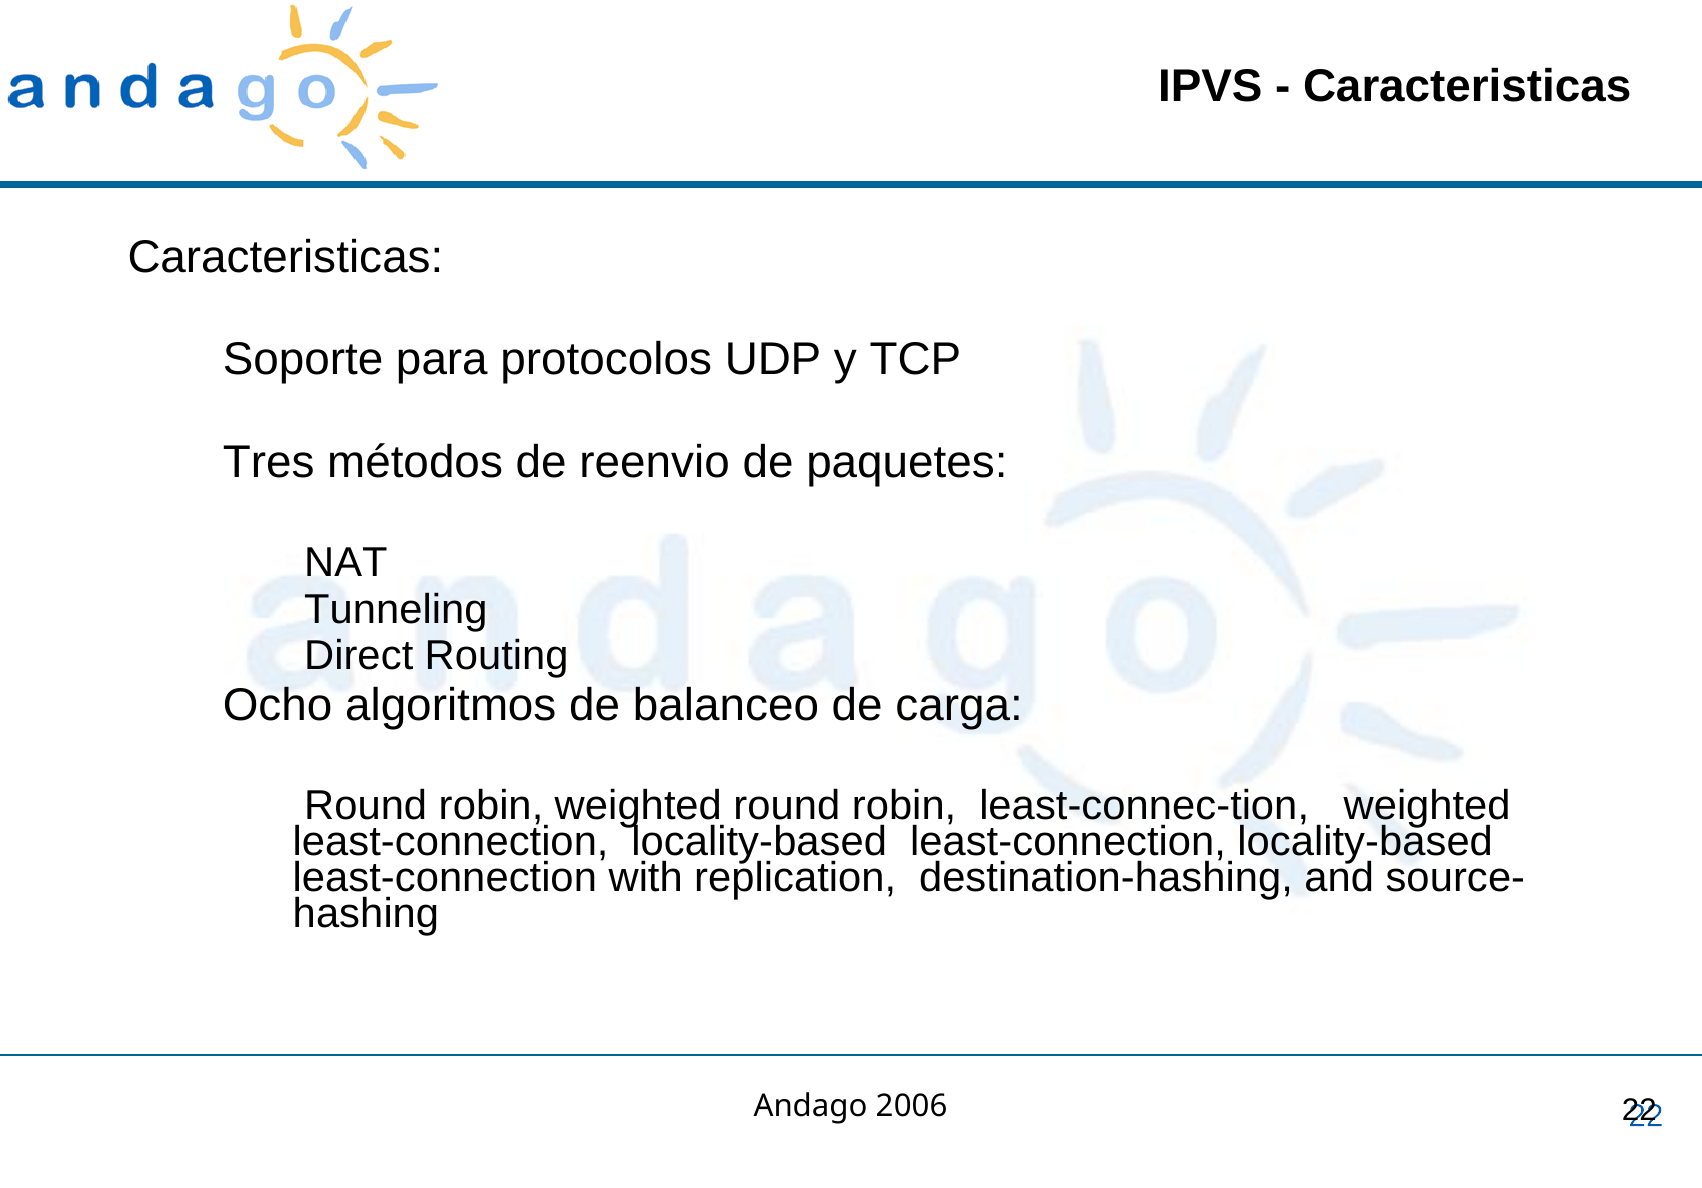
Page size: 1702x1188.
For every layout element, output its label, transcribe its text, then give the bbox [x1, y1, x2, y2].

title IPVS - Caracteristicas [255, 0, 1702, 188]
list Caracteristicas: Soporte para protocolos UDP y TCP Tres métodos de reenvio de paquetes: NAT Tunneling Direct Routing Ocho algoritmos de balanceo de carga: Round robin, weighted round robin, least-connec-tion, weighted least-connection, locality-based least-connection, locality-based least-connection with replication, destination-hashing, and source-hashing [127, 240, 1575, 1056]
picture [0, 0, 255, 175]
